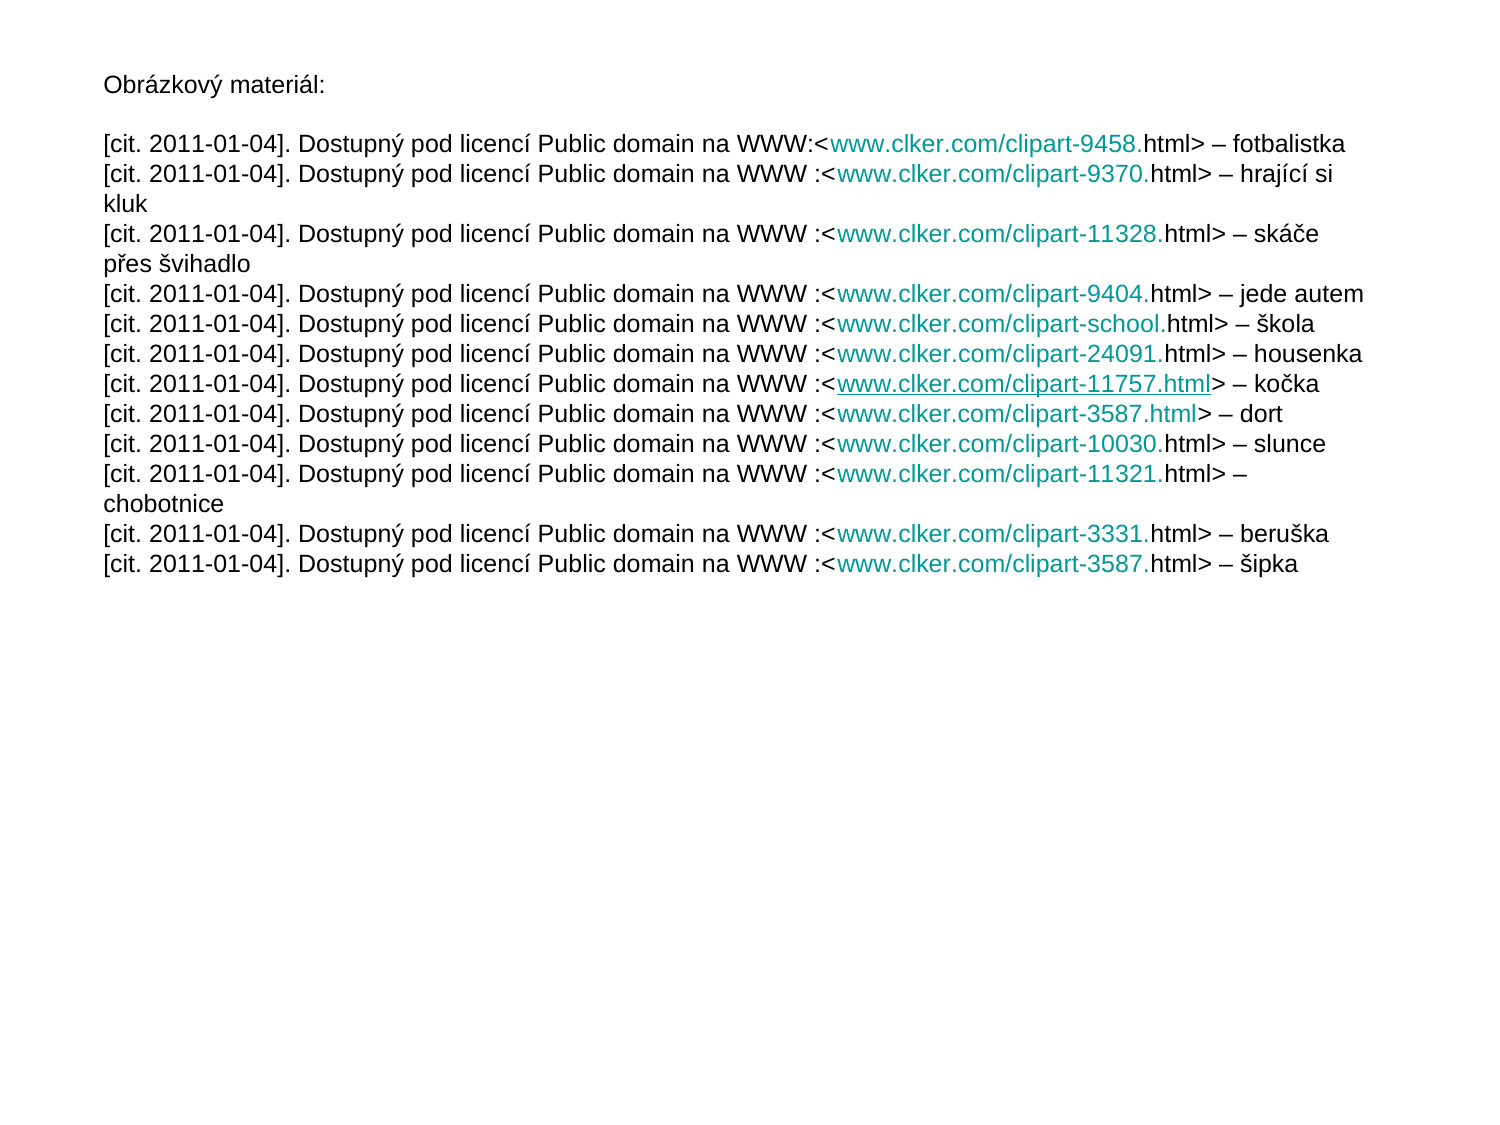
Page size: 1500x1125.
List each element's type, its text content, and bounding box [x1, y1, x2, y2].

title Obrázkový materiál: [cit. 2011-01-04]. Dostupný pod licencí Public domain na WWW:<www.clker.com/clipart-9458.html> ‒ fotbalistka [cit. 2011-01-04]. Dostupný pod licencí Public domain na WWW :<www.clker.com/clipart-9370.html> ‒ hrající si kluk [cit. 2011-01-04]. Dostupný pod licencí Public domain na WWW :<www.clker.com/clipart-11328.html> ‒ skáče přes švihadlo [cit. 2011-01-04]. Dostupný pod licencí Public domain na WWW :<www.clker.com/clipart-9404.html> ‒ jede autem [cit. 2011-01-04]. Dostupný pod licencí Public domain na WWW :<www.clker.com/clipart-school.html> ‒ škola [cit. 2011-01-04]. Dostupný pod licencí Public domain na WWW :<www.clker.com/clipart-24091.html> ‒ housenka [cit. 2011-01-04]. Dostupný pod licencí Public domain na WWW :<www.clker.com/clipart-11757.html> ‒ kočka [cit. 2011-01-04]. Dostupný pod licencí Public domain na WWW :<www.clker.com/clipart-3587.html> ‒ dort [cit. 2011-01-04]. Dostupný pod licencí Public domain na WWW :<www.clker.com/clipart-10030.html> ‒ slunce [cit. 2011-01-04]. Dostupný pod licencí Public domain na WWW :<www.clker.com/clipart-11321.html> ‒ chobotnice [cit. 2011-01-04]. Dostupný pod licencí Public domain na WWW :<www.clker.com/clipart-3331.html> ‒ beruška [cit. 2011-01-04]. Dostupný pod licencí Public domain na WWW :<www.clker.com/clipart-3587.html> ‒ šipka [88, 45, 1388, 600]
